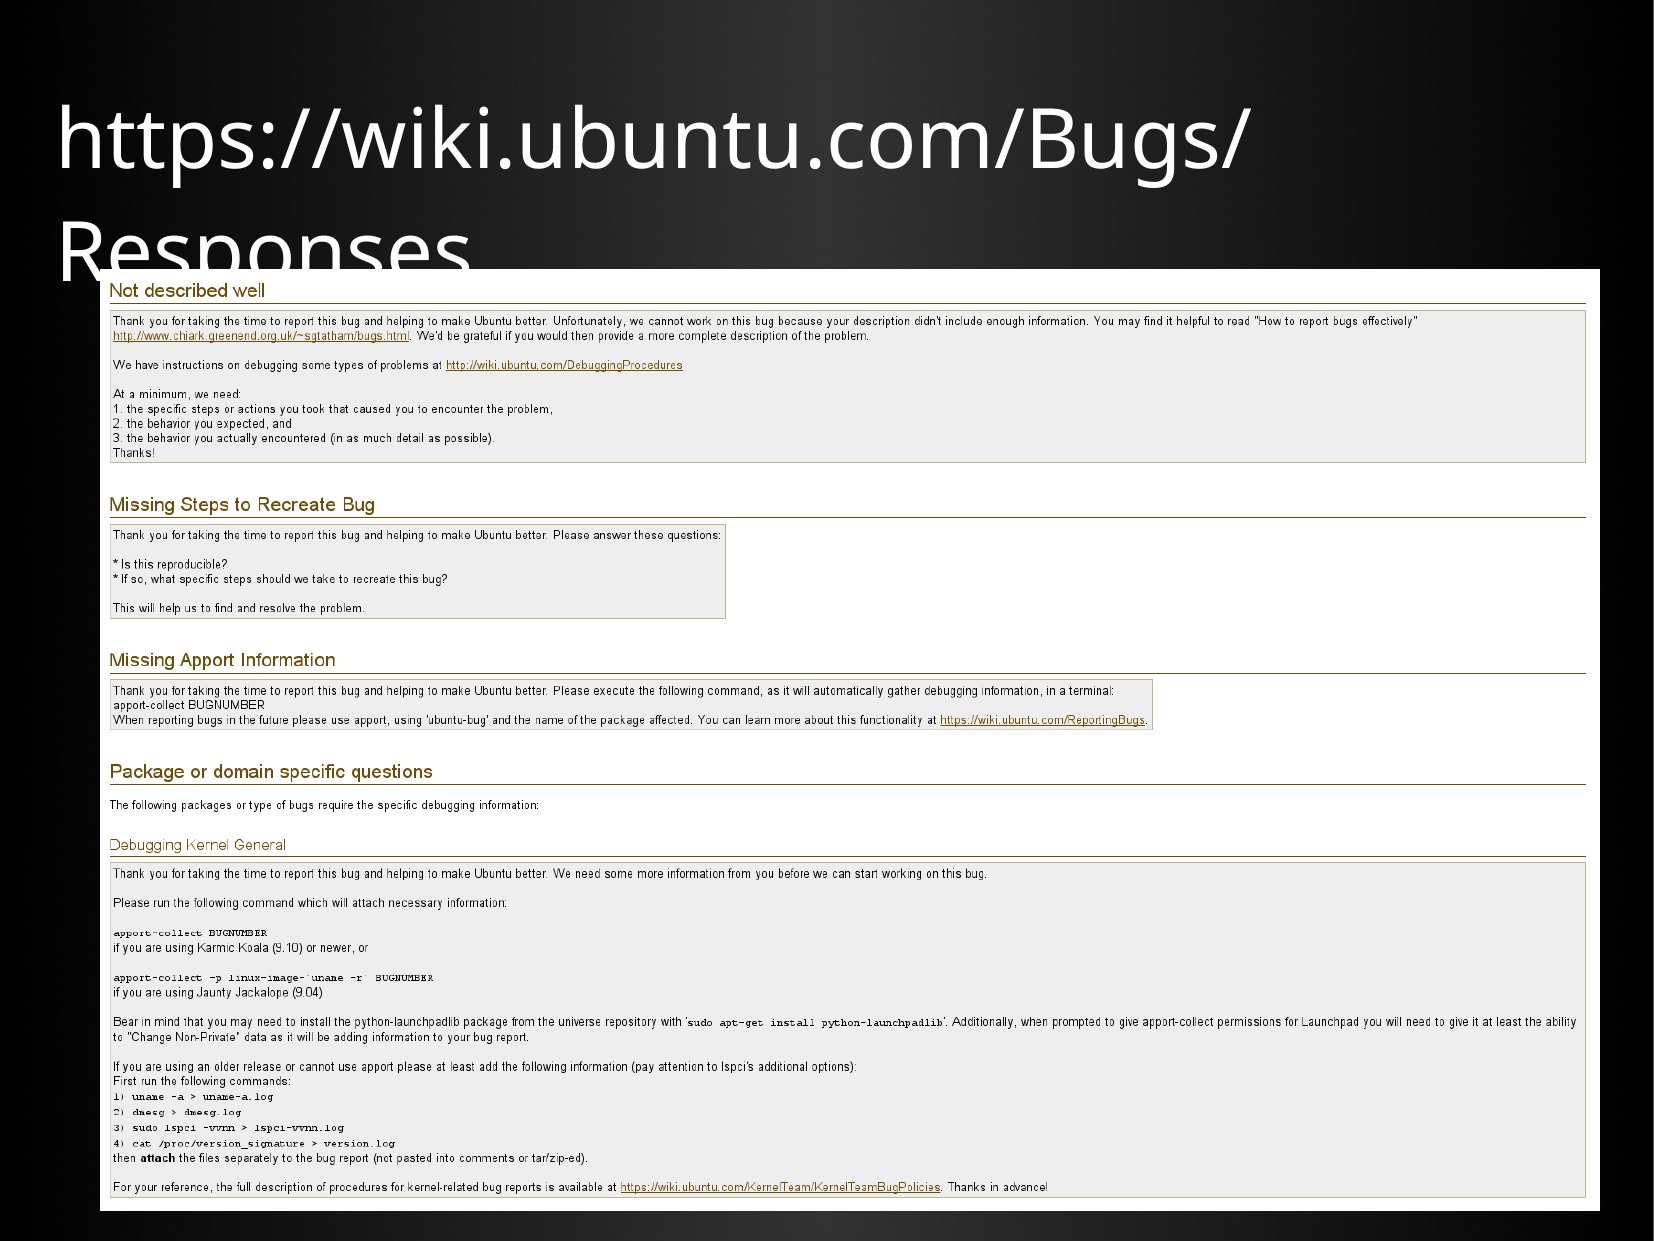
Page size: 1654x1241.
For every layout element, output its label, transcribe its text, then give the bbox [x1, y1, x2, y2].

picture [0, 0, 1654, 1241]
text_box https://wiki.ubuntu.com/Bugs/Responses [40, 71, 1654, 181]
